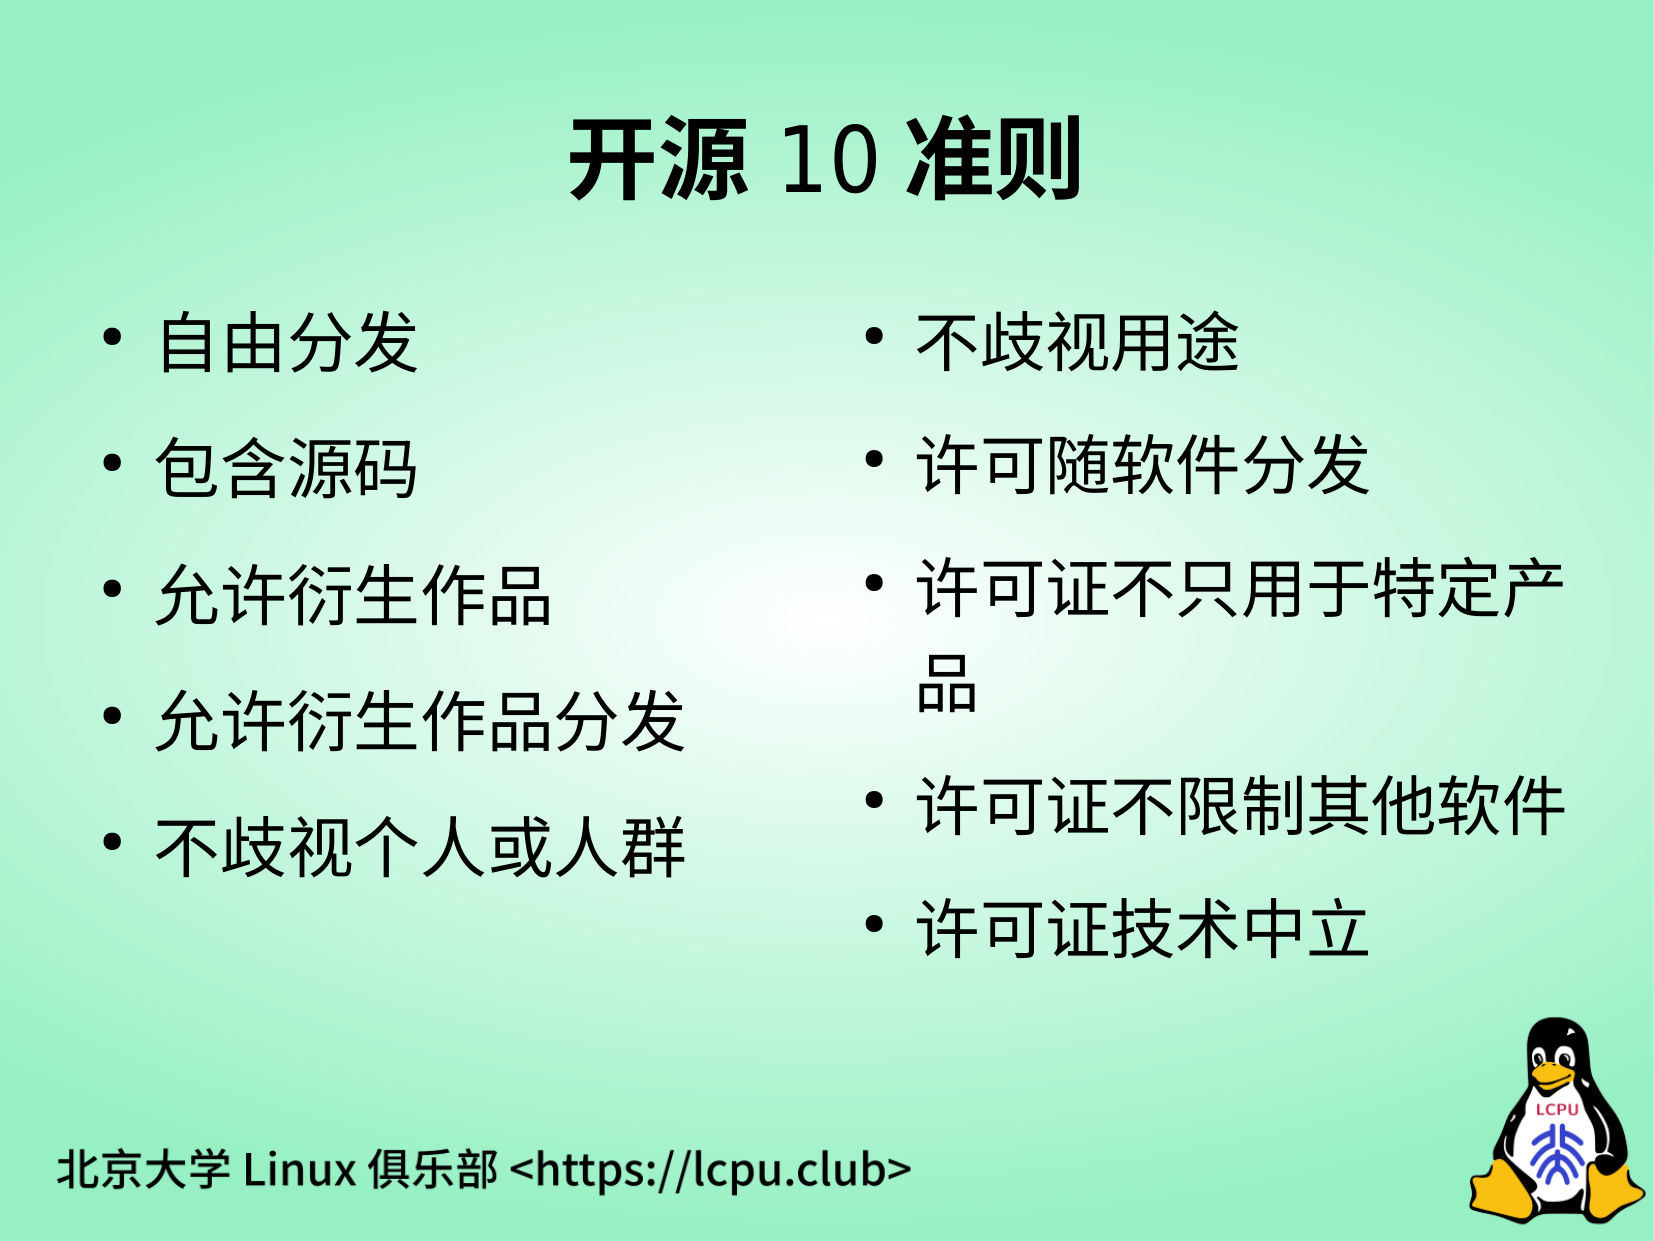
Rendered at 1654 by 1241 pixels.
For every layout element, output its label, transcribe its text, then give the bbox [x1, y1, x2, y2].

picture [0, 0, 1654, 1241]
list 不歧视用途 许可随软件分发 许可证不只用于特定产品 许可证不限制其他软件 许可证技术中立 [845, 290, 1572, 1010]
list 自由分发 包含源码 允许衍生作品 允许衍生作品分发 不歧视个人或人群 [82, 290, 809, 1010]
title 开源10准则 [82, 49, 1571, 257]
